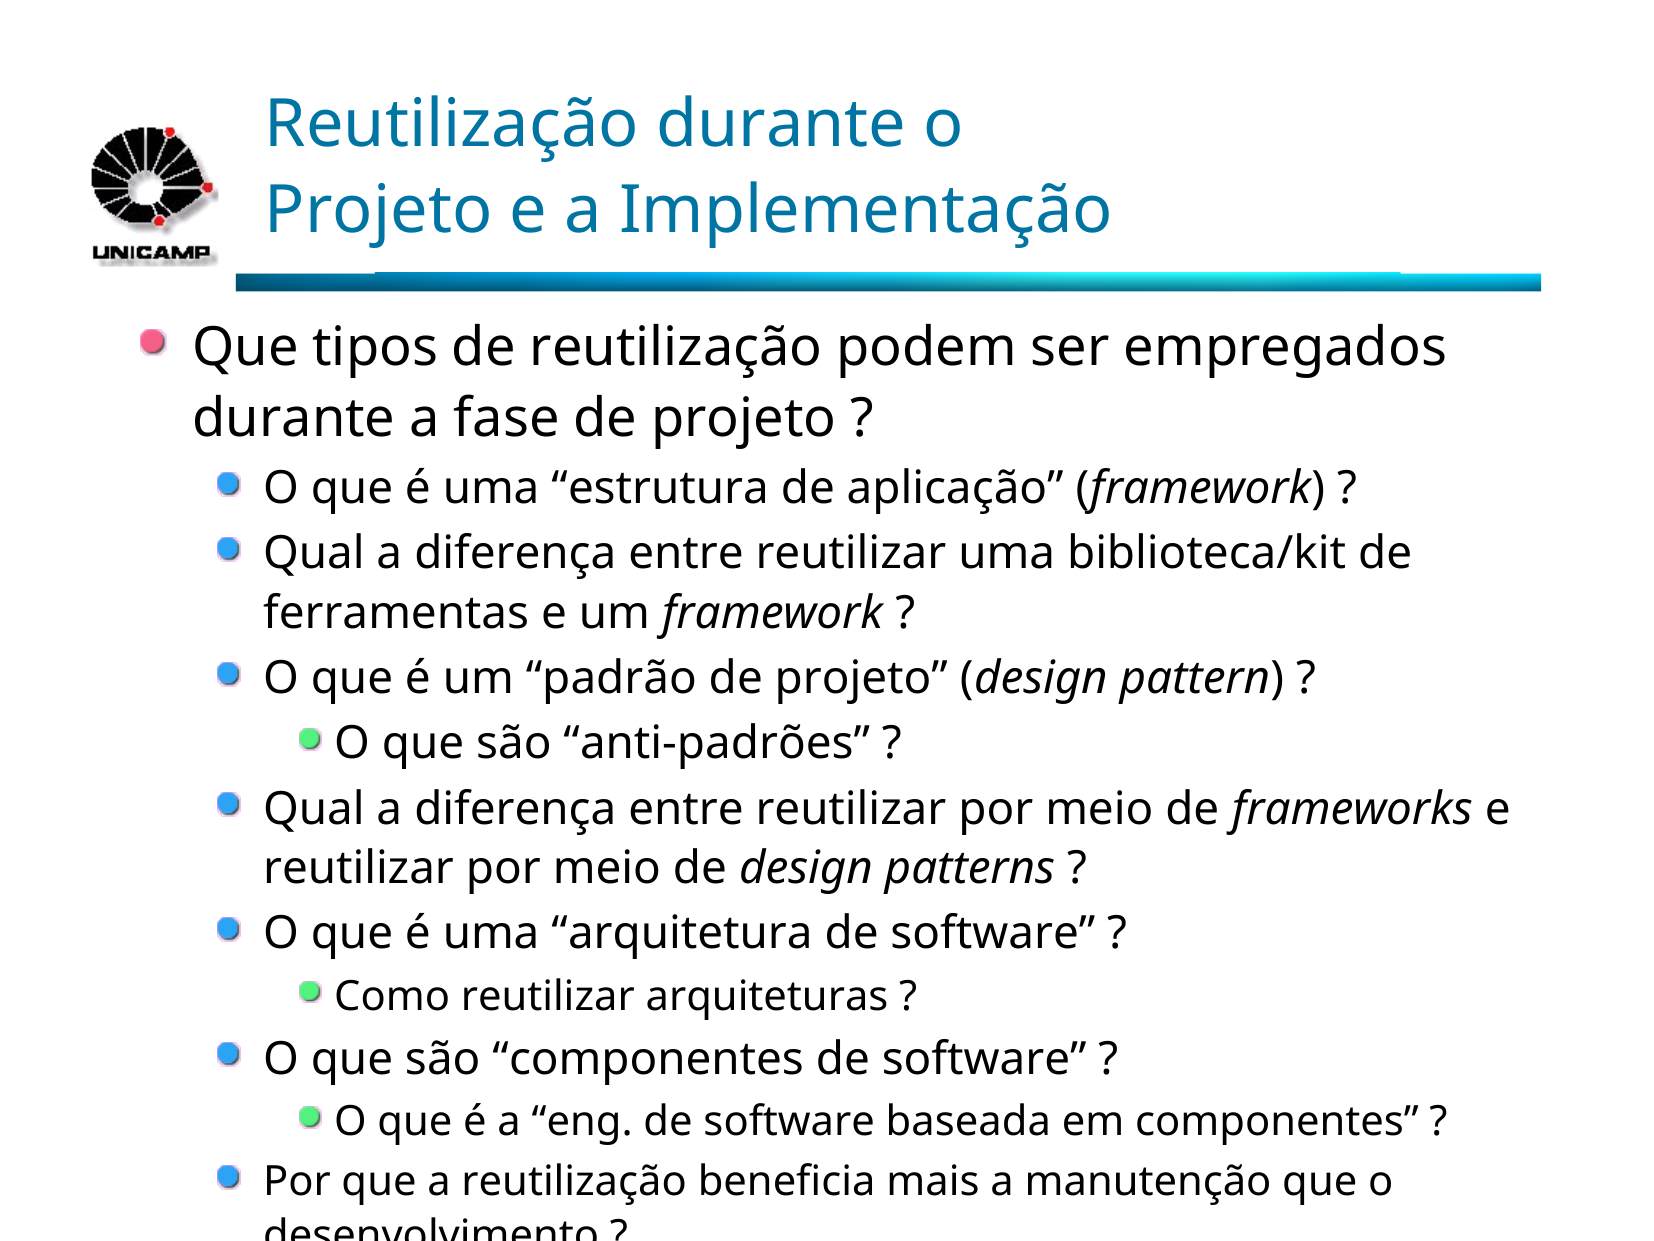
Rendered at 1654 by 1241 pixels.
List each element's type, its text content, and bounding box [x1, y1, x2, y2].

list Que tipos de reutilização podem ser empregados durante a fase de projeto ? O que é uma “estrutura de aplicação” (framework) ? Qual a diferença entre reutilizar uma biblioteca/kit de ferramentas e um framework ? O que é um “padrão de projeto” (design pattern) ? O que são “anti-padrões” ? Qual a diferença entre reutilizar por meio de frameworks e reutilizar por meio de design patterns ? O que é uma “arquitetura de software” ? Como reutilizar arquiteturas ? O que são “componentes de software” ? O que é a “eng. de software baseada em componentes” ? Por que a reutilização beneficia mais a manutenção que o desenvolvimento ? [121, 309, 1534, 1167]
title Reutilização durante o Projeto e a Implementação [264, 57, 1534, 250]
picture [125, 272, 1654, 295]
picture [216, 1167, 242, 1191]
